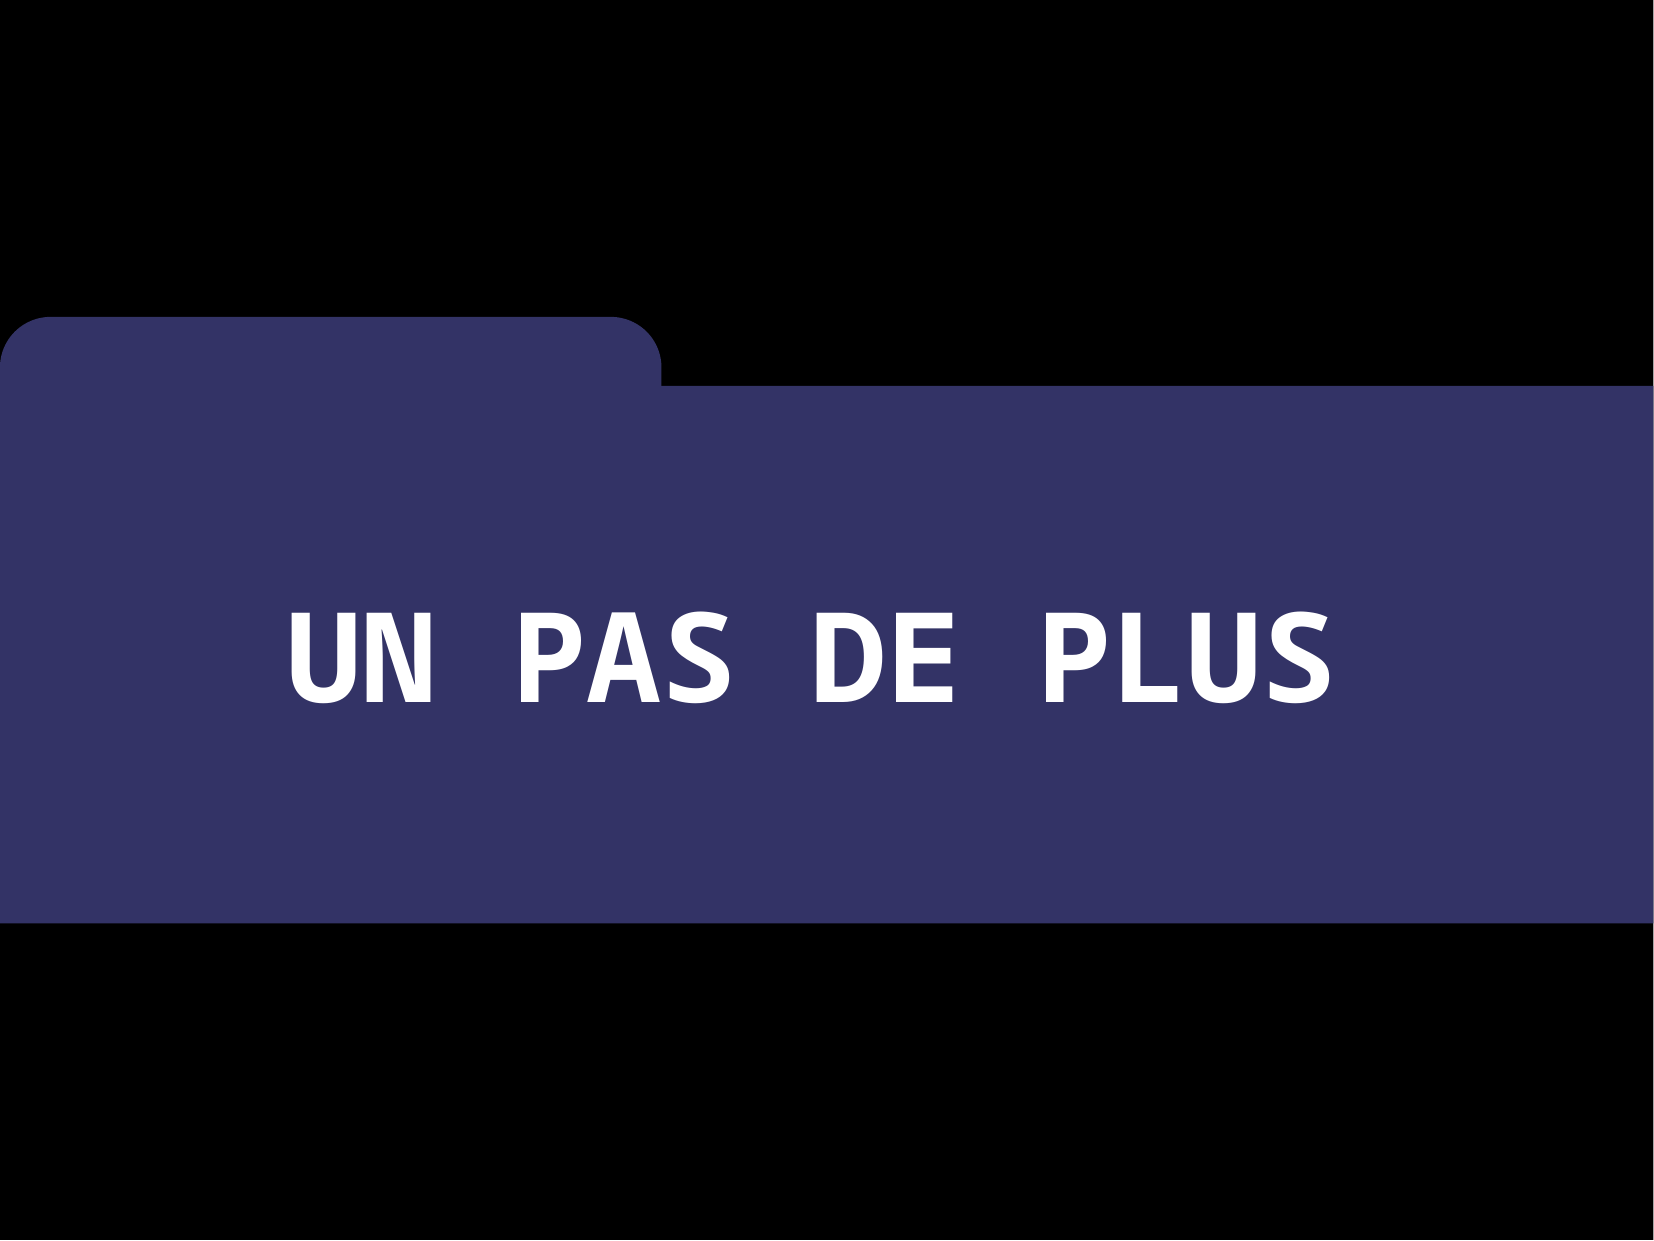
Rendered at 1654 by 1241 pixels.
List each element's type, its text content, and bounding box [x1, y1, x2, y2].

text_box [0, 316, 1654, 924]
text_box UN PAS DE PLUS [271, 561, 1477, 747]
